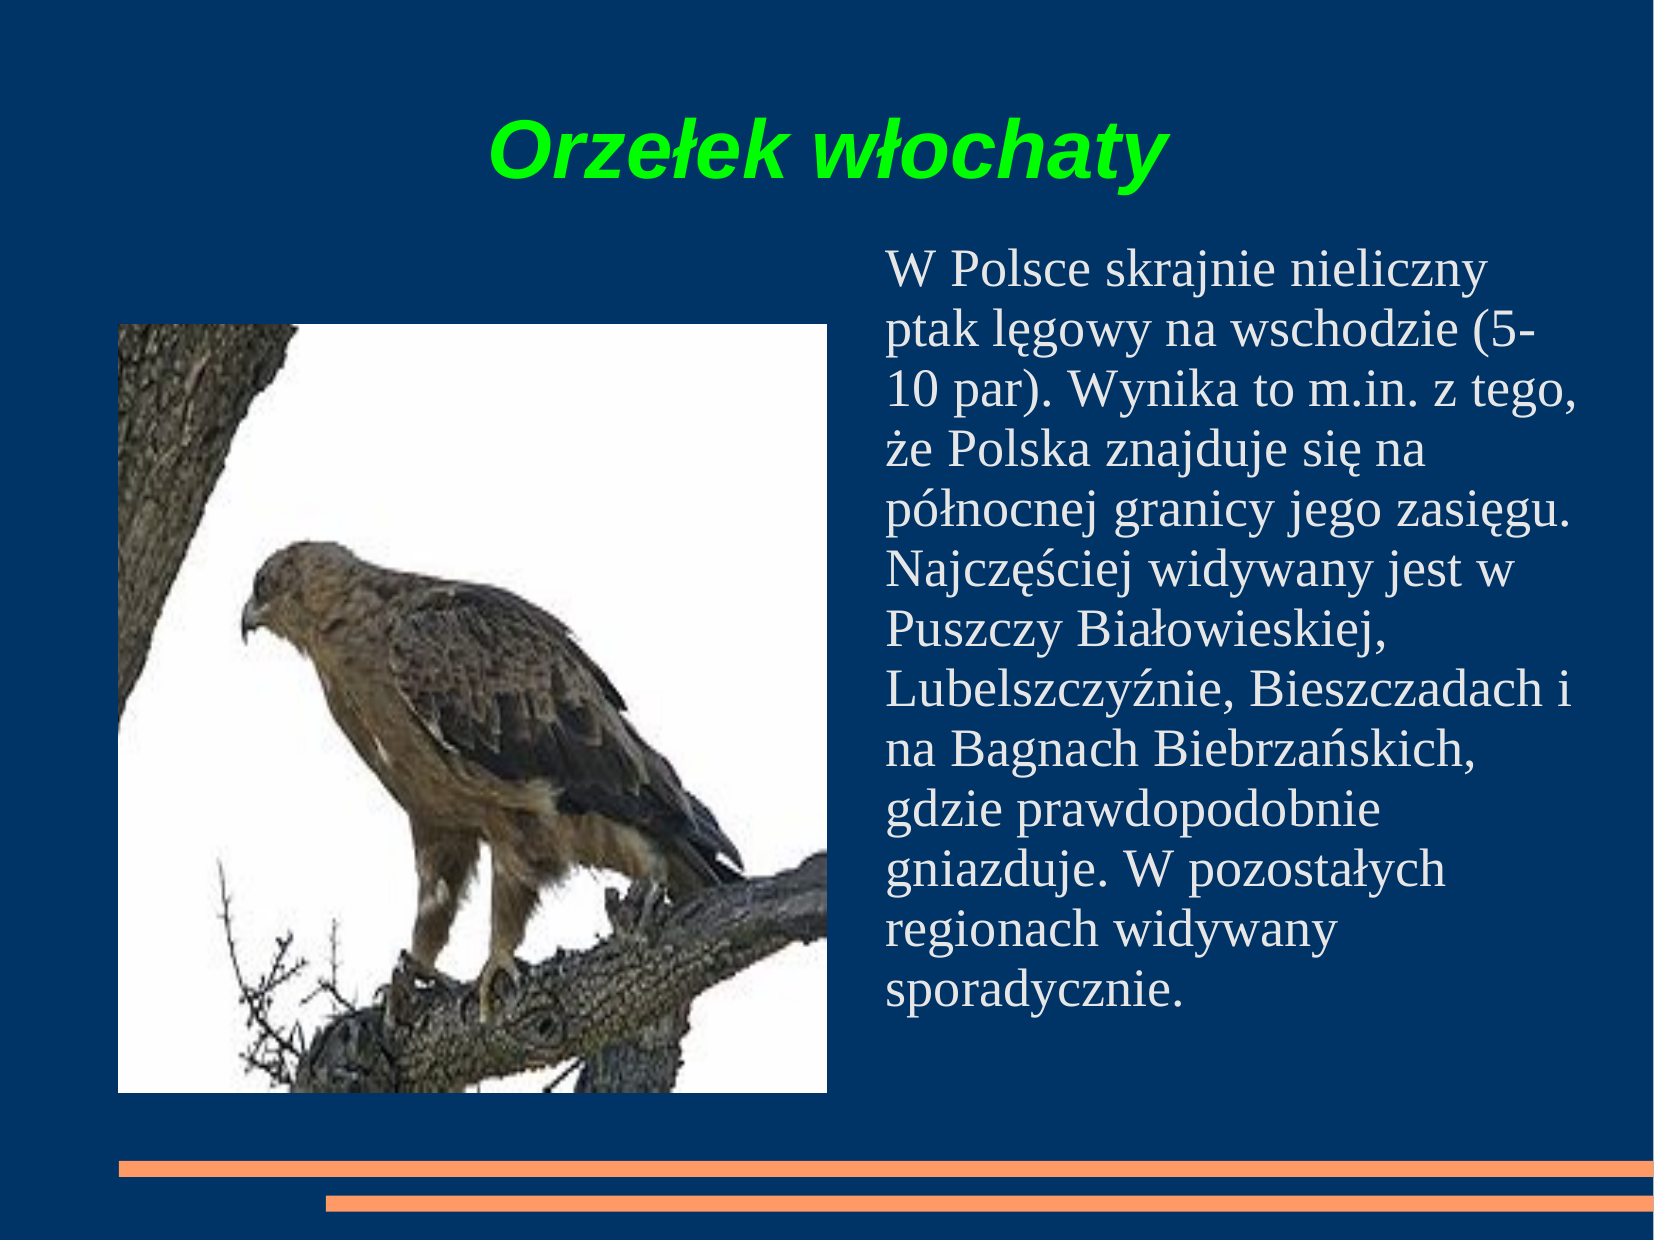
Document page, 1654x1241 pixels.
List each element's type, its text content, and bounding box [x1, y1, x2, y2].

list W Polsce skrajnie nieliczny ptak lęgowy na wschodzie (5-10 par). Wynika to m.in. z tego, że Polska znajduje się na północnej granicy jego zasięgu. Najczęściej widywany jest w Puszczy Białowieskiej, Lubelszczyźnie, Bieszczadach i na Bagnach Biebrzańskich, gdzie prawdopodobnie gniazduje. W pozostałych regionach widywany sporadycznie. [885, 238, 1589, 1034]
picture [118, 324, 827, 1093]
title Orzełek włochaty [121, 53, 1534, 247]
